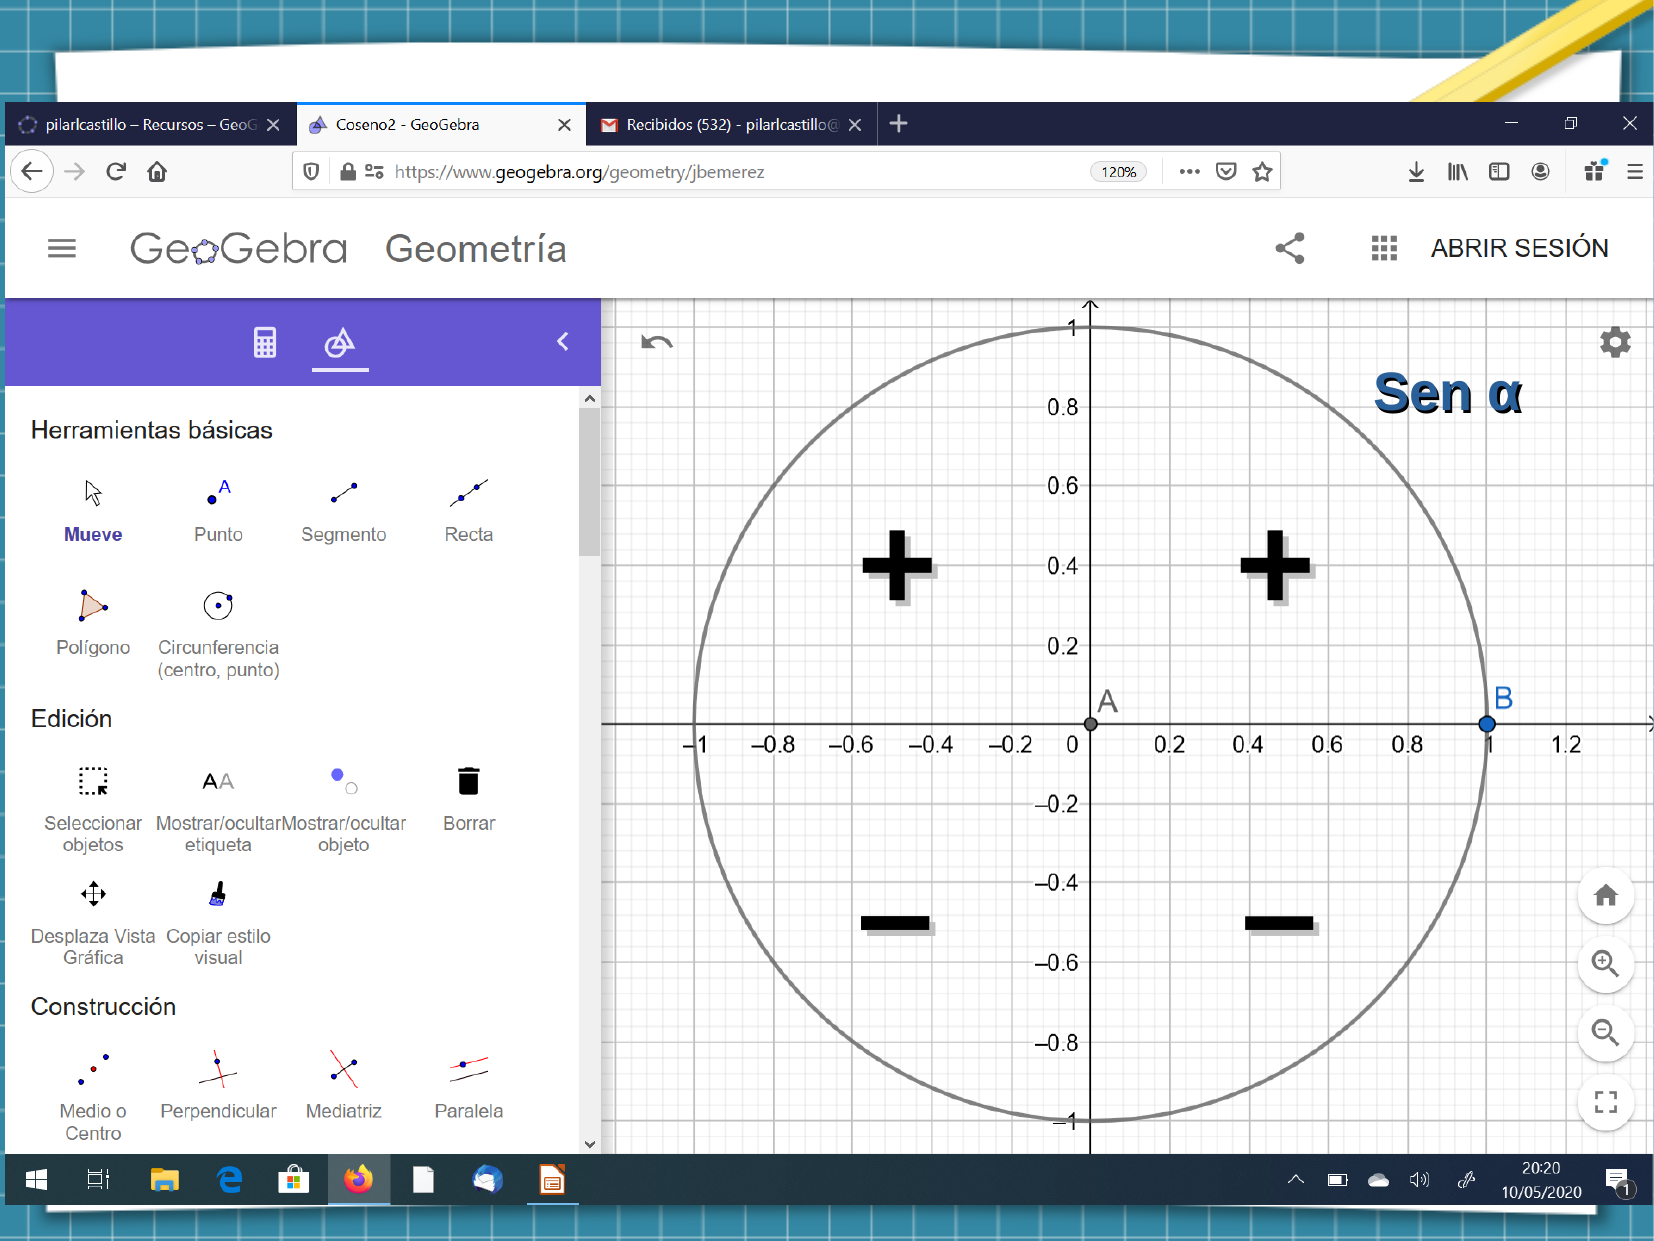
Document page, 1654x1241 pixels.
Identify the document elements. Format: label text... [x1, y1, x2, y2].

text_box + [842, 479, 953, 649]
text_box – [842, 828, 949, 997]
text_box Sen α [1358, 354, 1548, 491]
text_box – [1226, 828, 1333, 997]
picture [0, 0, 1654, 1241]
text_box + [1220, 479, 1331, 649]
